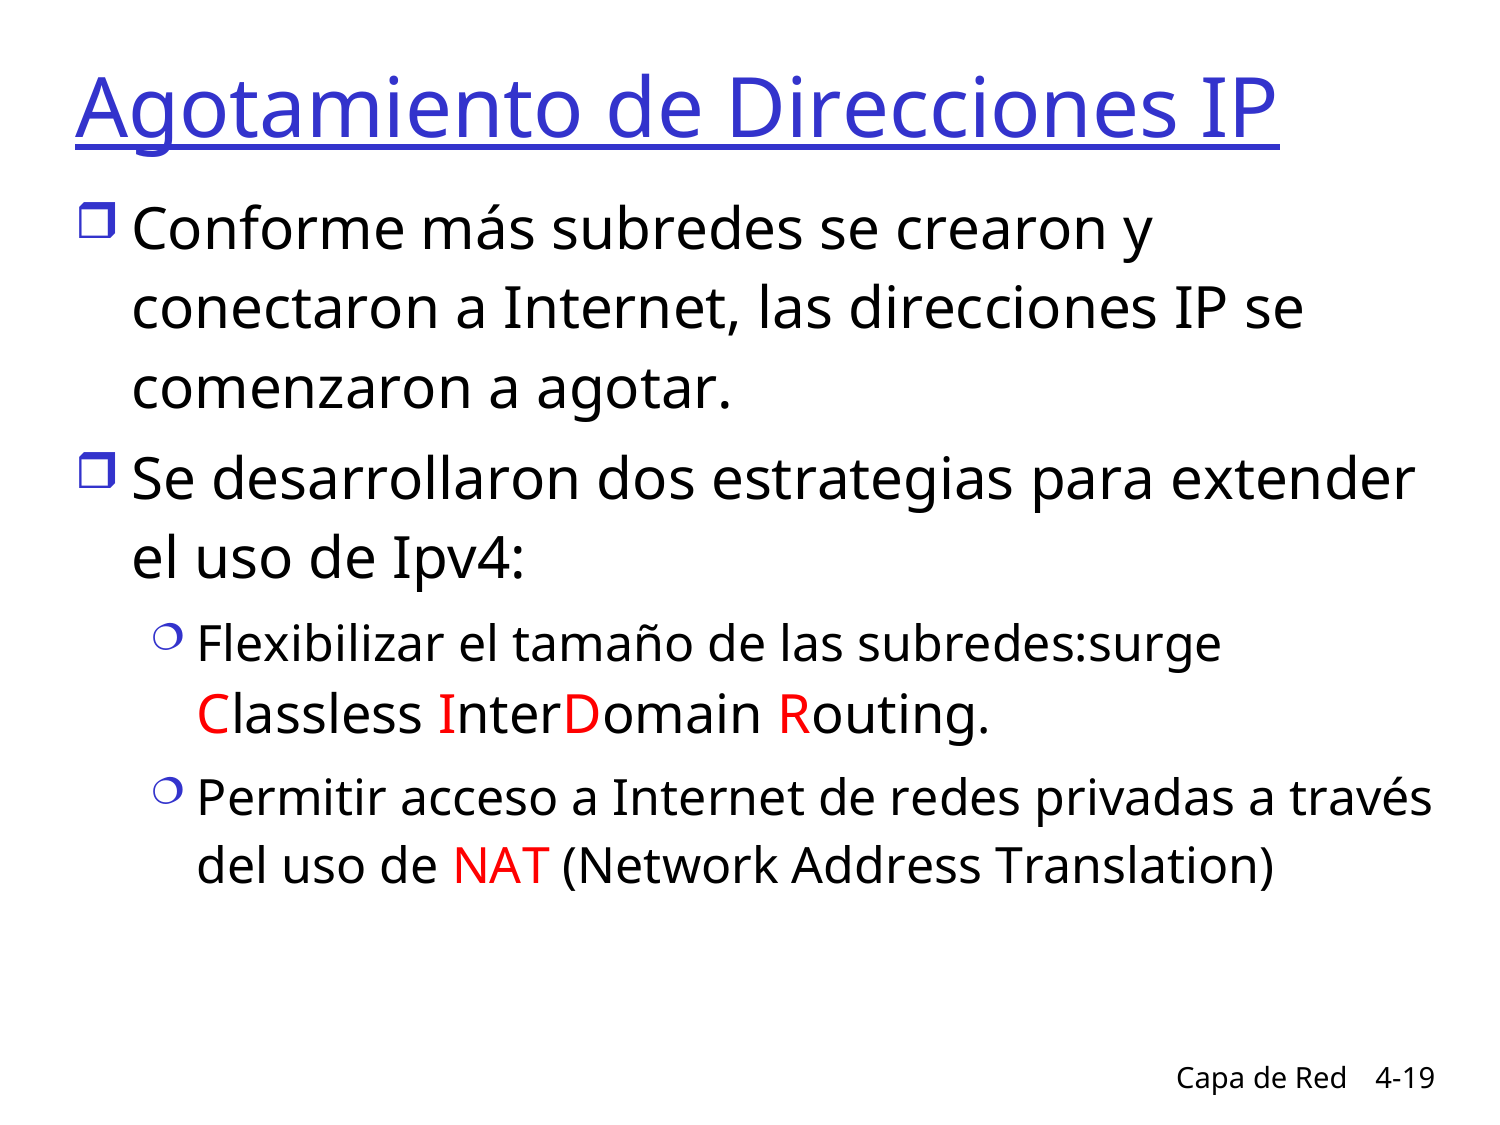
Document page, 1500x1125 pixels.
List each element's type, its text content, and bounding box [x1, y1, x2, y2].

list Conforme más subredes se crearon y conectaron a Internet, las direcciones IP se comenzaron a agotar. Se desarrollaron dos estrategias para extender el uso de Ipv4: Flexibilizar el tamaño de las subredes:surge Classless InterDomain Routing. Permitir acceso a Internet de redes privadas a través del uso de NAT (Network Address Translation) [75, 187, 1463, 991]
title Agotamiento de Direcciones IP [75, 30, 1463, 181]
